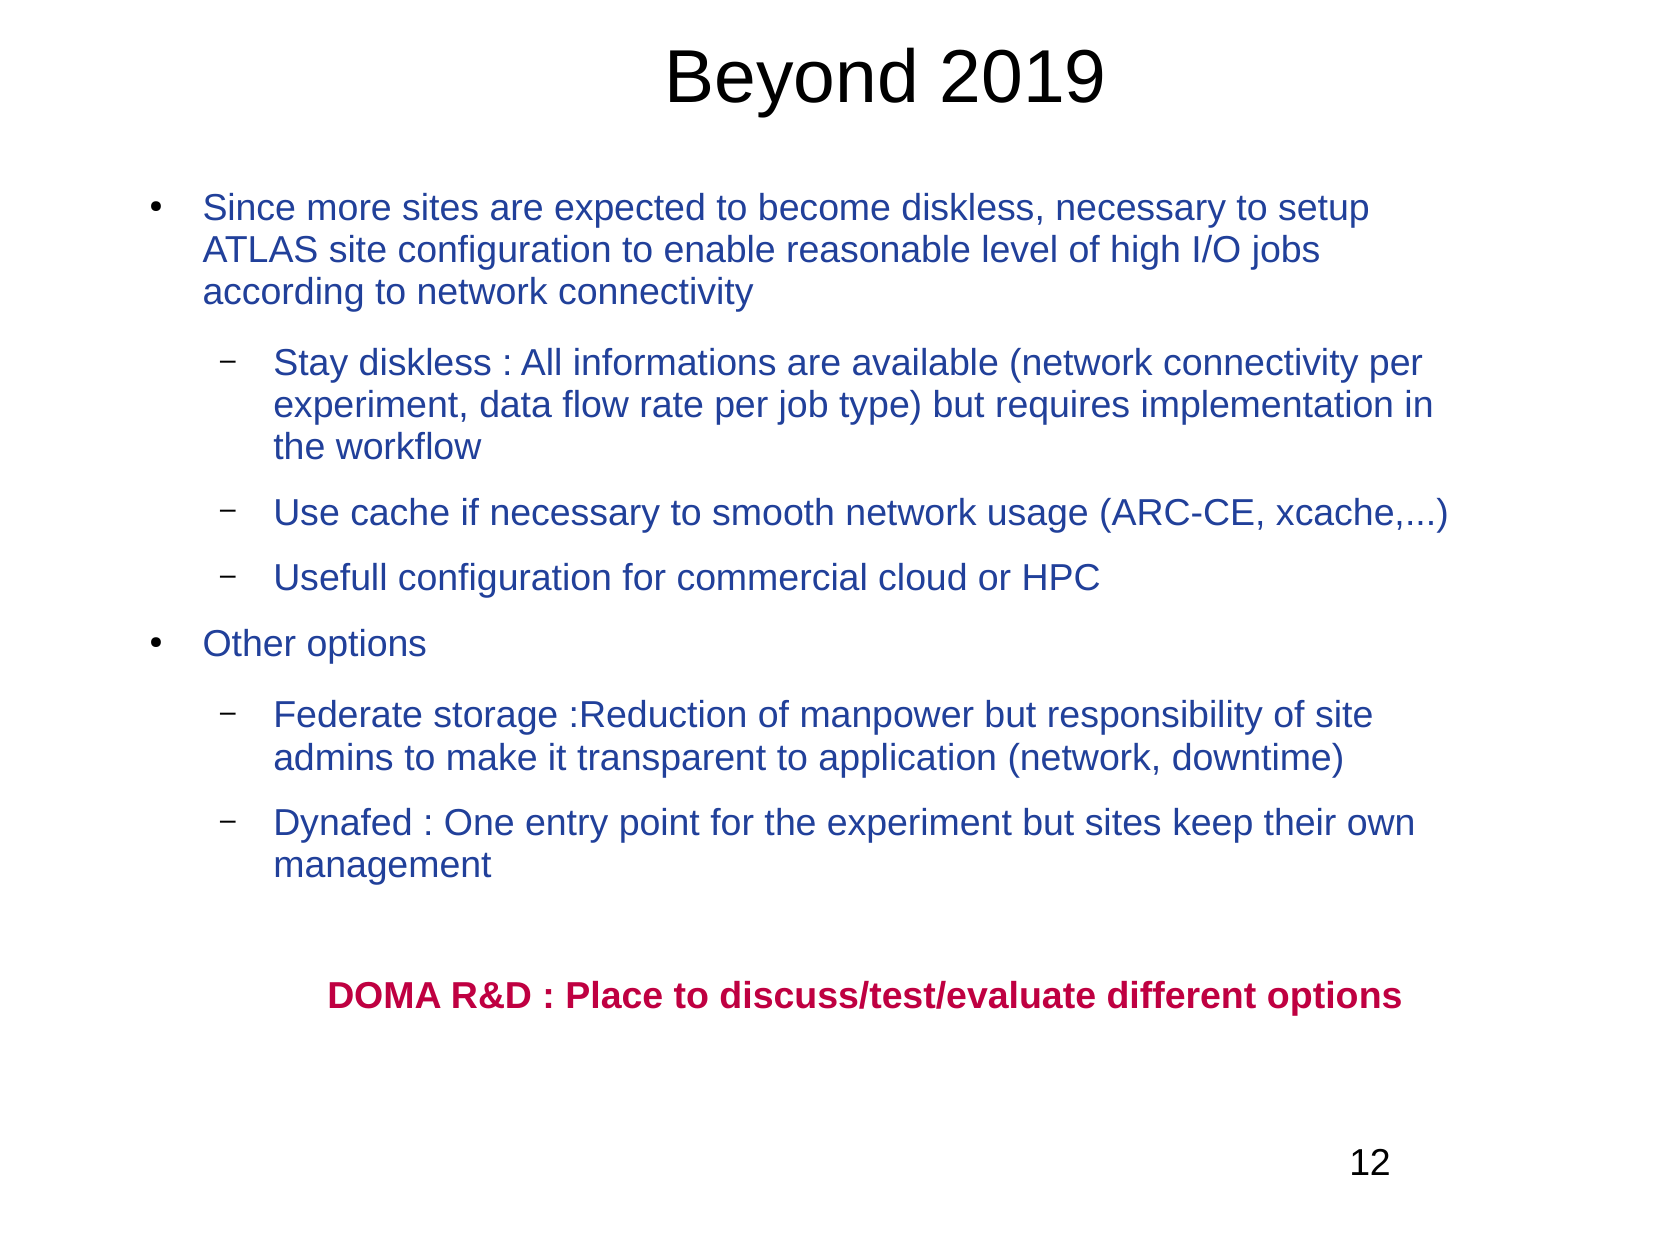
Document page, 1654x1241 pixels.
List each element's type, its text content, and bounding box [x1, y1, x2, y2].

text_box <numéro> [1334, 1133, 1621, 1204]
list Since more sites are expected to become diskless, necessary to setup ATLAS site configuration to enable reasonable level of high I/O jobs according to network connectivity Stay diskless : All informations are available (network connectivity per experiment, data flow rate per job type) but requires implementation in the workflow Use cache if necessary to smooth network usage (ARC-CE, xcache,...) Usefull configuration for commercial cloud or HPC Other options Federate storage :Reduction of manpower but responsibility of site admins to make it transparent to application (network, downtime) Dynafed : One entry point for the experiment but sites keep their own management DOMA R&D : Place to discuss/test/evaluate different options [131, 114, 1479, 1166]
title Beyond 2019 [165, 0, 1607, 161]
